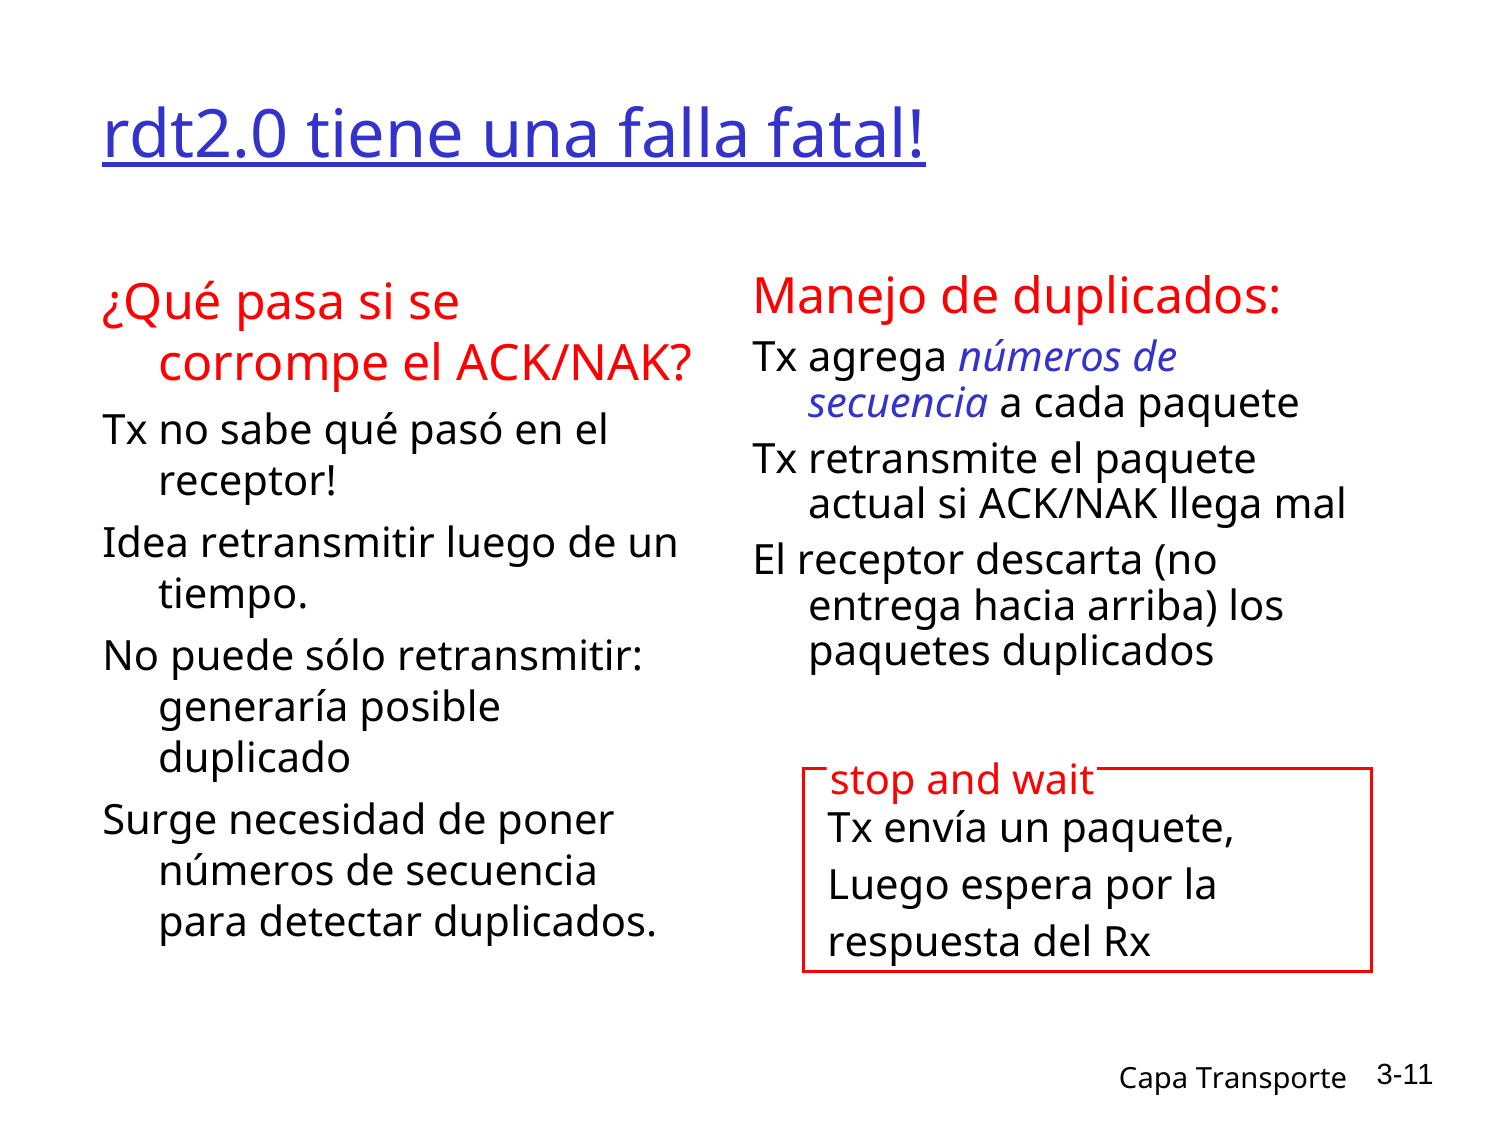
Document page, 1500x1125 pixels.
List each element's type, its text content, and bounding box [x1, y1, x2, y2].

list Manejo de duplicados: Tx agrega números de secuencia a cada paquete Tx retransmite el paquete actual si ACK/NAK llega mal El receptor descarta (no entrega hacia arriba) los paquetes duplicados [737, 262, 1363, 751]
list ¿Qué pasa si se corrompe el ACK/NAK? Tx no sabe qué pasó en el receptor! Idea retransmitir luego de un tiempo. No puede sólo retransmitir: generaría posible duplicado Surge necesidad de poner números de secuencia para detectar duplicados. [87, 262, 713, 1026]
text_box stop and wait [814, 741, 1110, 815]
text_box Tx envía un paquete, Luego espera por la respuesta del Rx [812, 973, 1261, 977]
text_box Tx envía un paquete, Luego espera por la respuesta del Rx [812, 790, 1261, 970]
title rdt2.0 tiene una falla fatal! [87, 37, 1363, 225]
